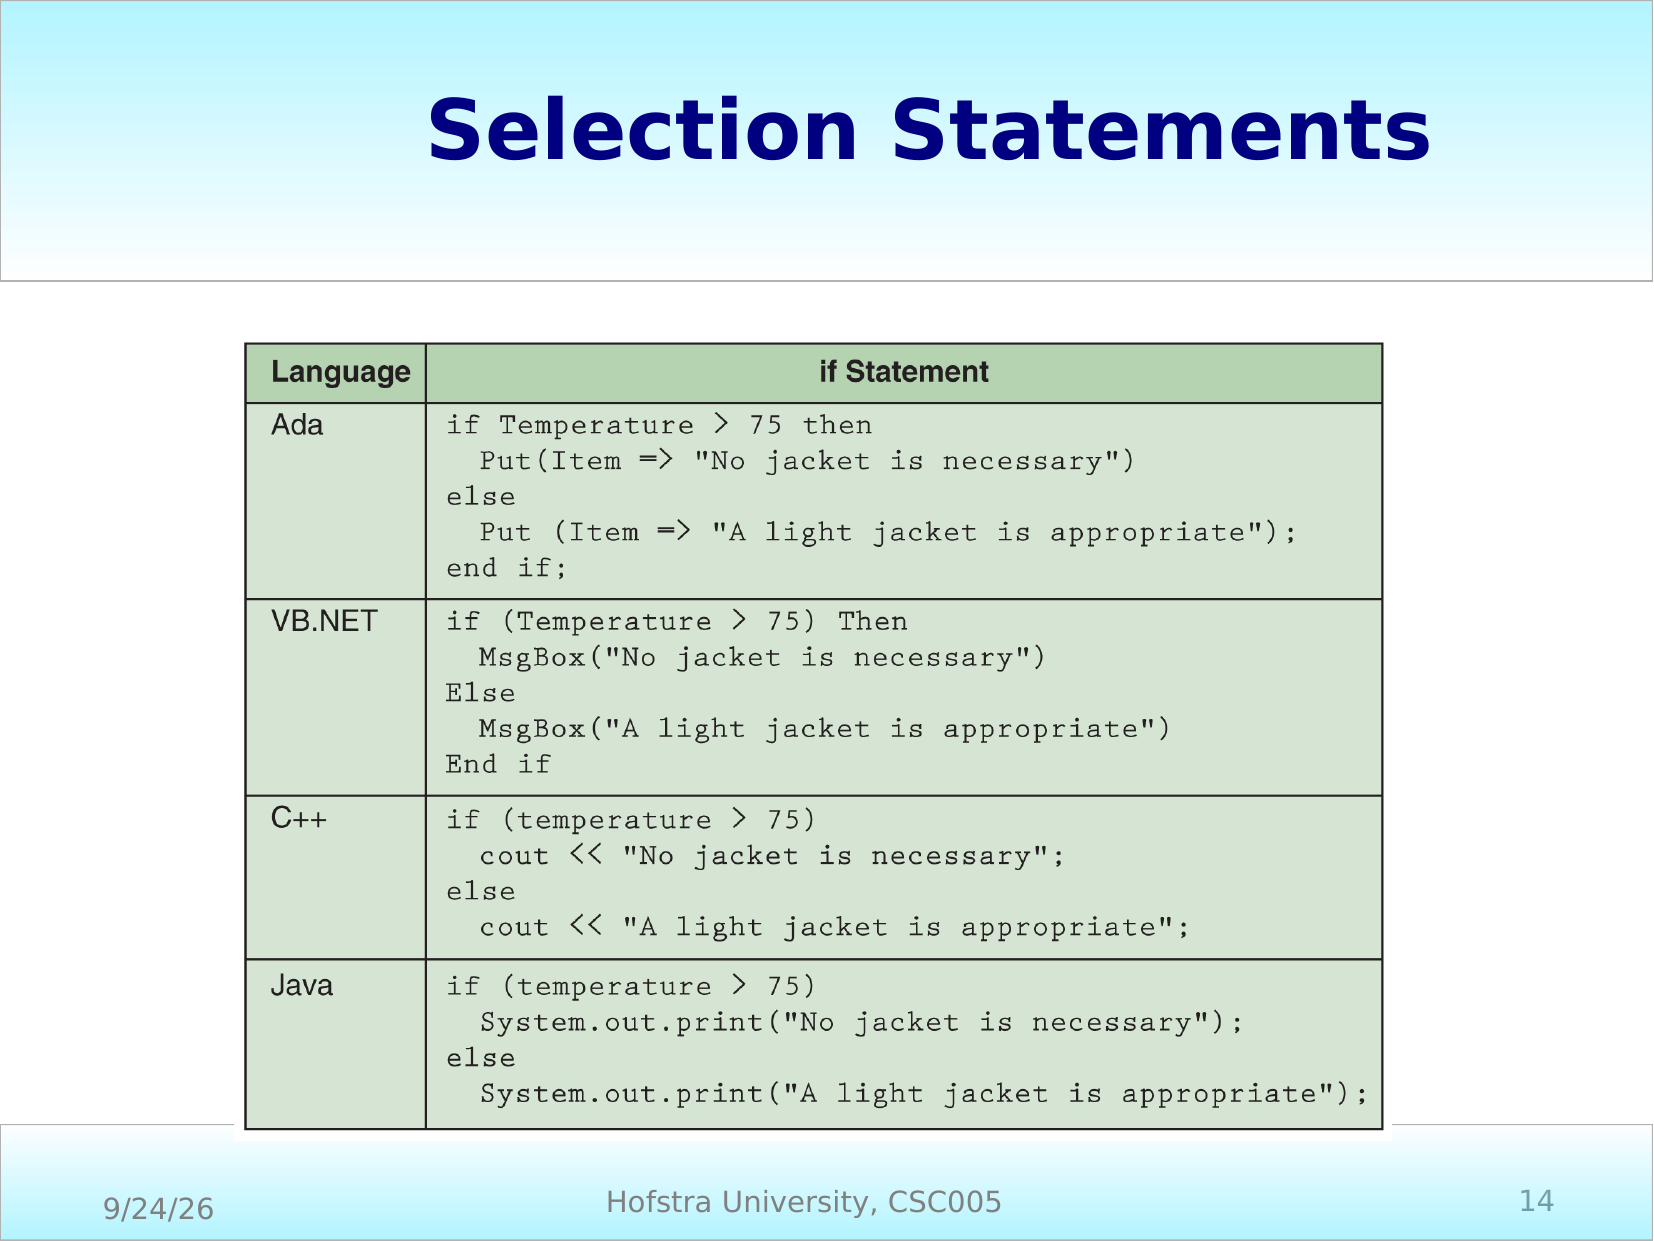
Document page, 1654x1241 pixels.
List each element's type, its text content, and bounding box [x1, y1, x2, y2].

picture [234, 330, 1392, 1141]
title Selection Statements [247, 27, 1612, 235]
